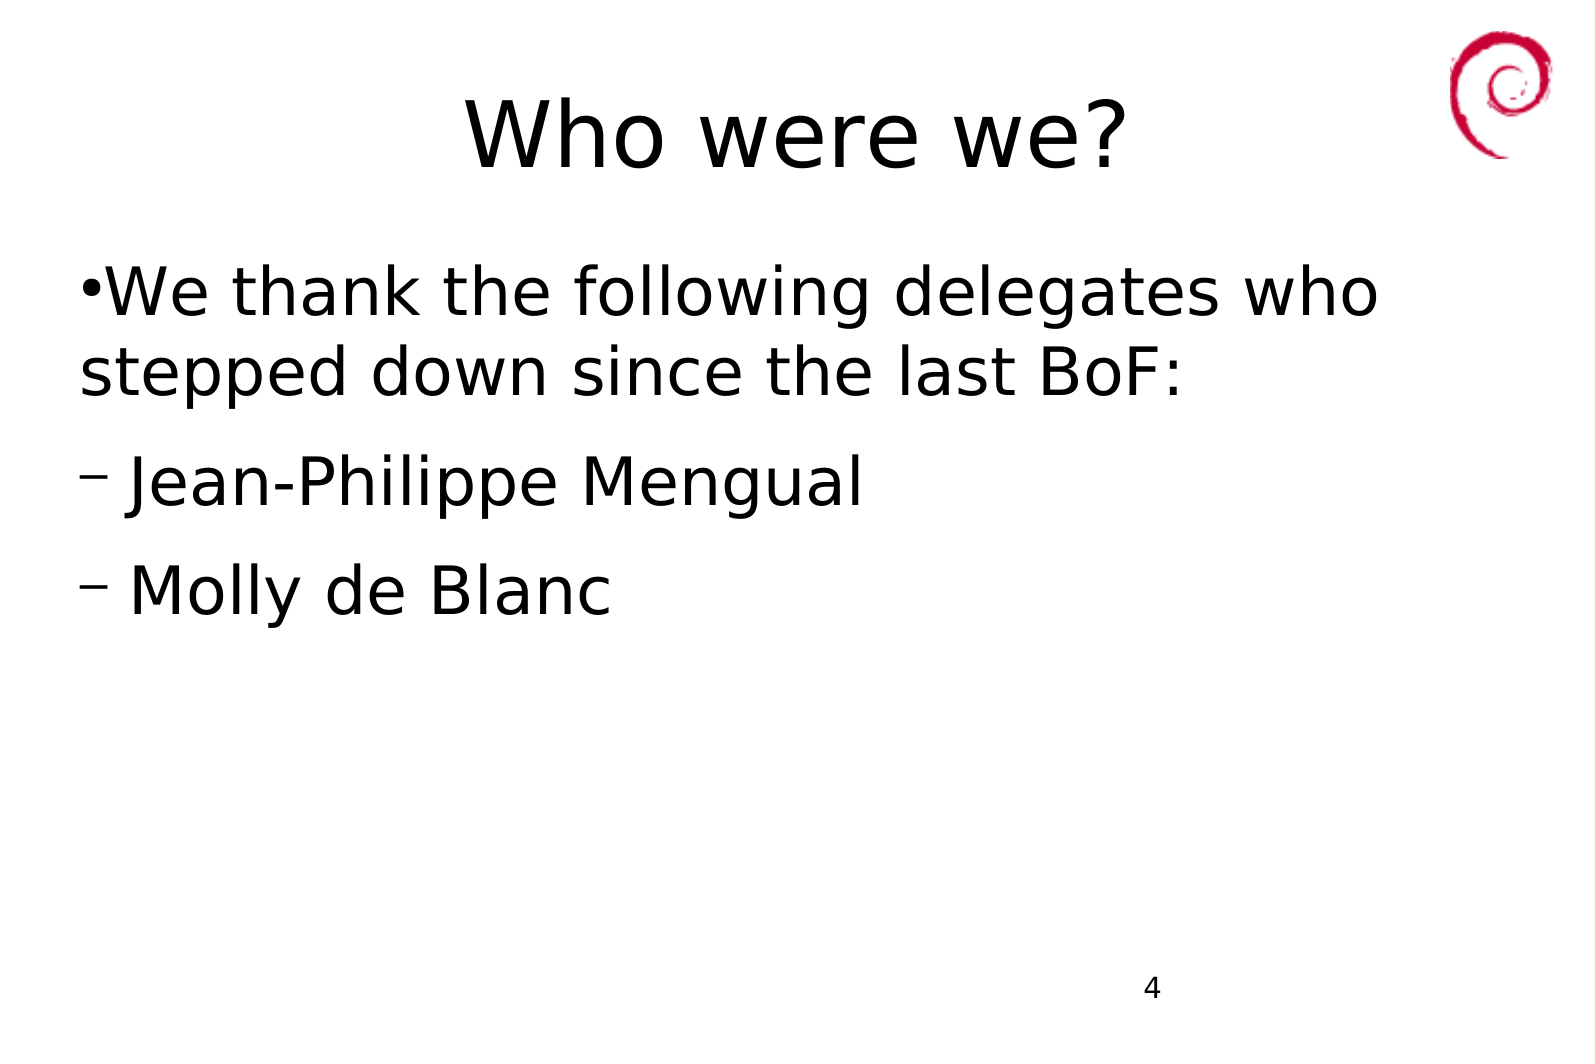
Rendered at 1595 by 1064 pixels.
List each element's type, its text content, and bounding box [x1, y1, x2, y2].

list We thank the following delegates who stepped down since the last BoF: Jean-Philippe Mengual Molly de Blanc [79, 248, 1515, 631]
title Who were we? [79, 75, 1515, 187]
text_box 3 [1143, 968, 1515, 1043]
